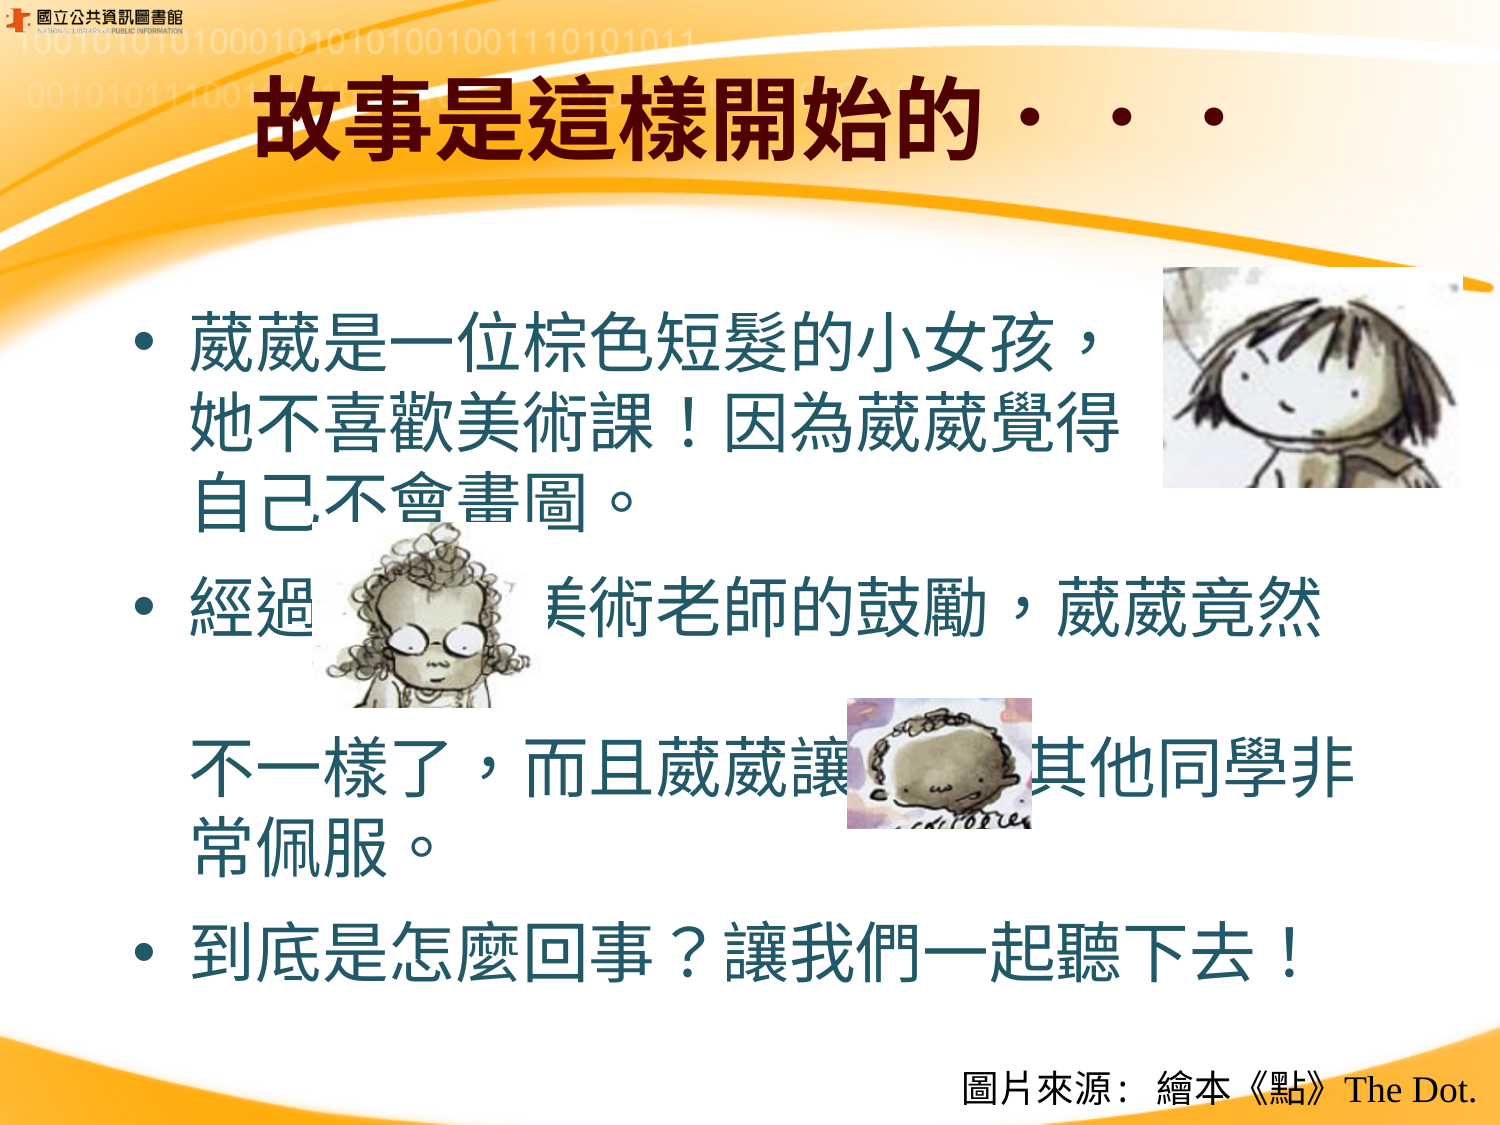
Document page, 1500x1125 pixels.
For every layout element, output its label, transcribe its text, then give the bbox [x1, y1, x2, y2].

list 葳葳是一位棕色短髮的小女孩， 她不喜歡美術課！因為葳葳覺得 自己不會畫圖。 經過 美術老師的鼓勵，葳葳竟然 不一樣了，而且葳葳讓 其他同學非常佩服。 到底是怎麼回事？讓我們一起聽下去！ [117, 292, 1395, 1005]
title 故事是這樣開始的．．． [117, 23, 1395, 211]
text_box 圖片來源: 繪本《點》The Dot. [946, 1058, 1493, 1118]
picture [0, 0, 1500, 1125]
